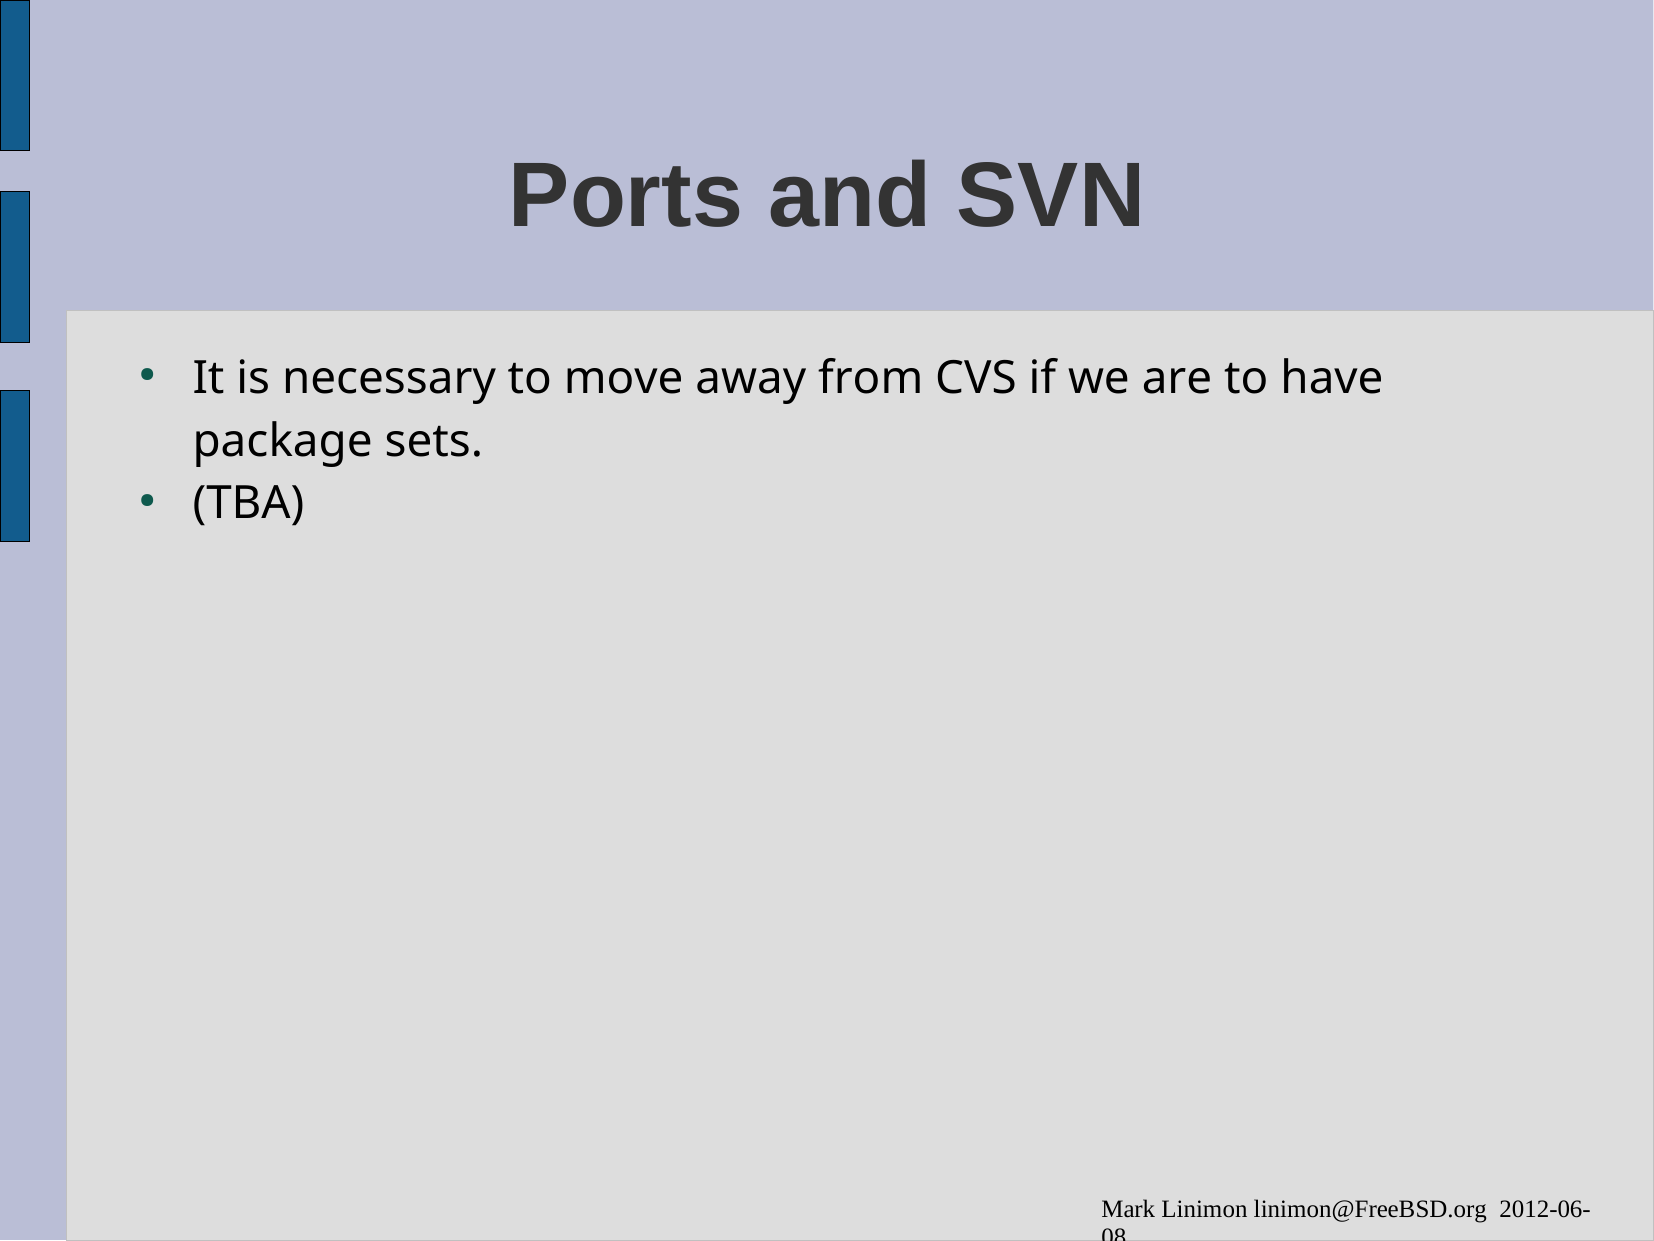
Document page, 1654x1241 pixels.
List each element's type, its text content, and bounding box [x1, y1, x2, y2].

list It is necessary to move away from CVS if we are to have package sets. (TBA) [121, 344, 1534, 1164]
title Ports and SVN [121, 91, 1534, 299]
text_box Mark Linimon linimon@FreeBSD.org 2012-06-08 [1101, 1195, 1616, 1224]
